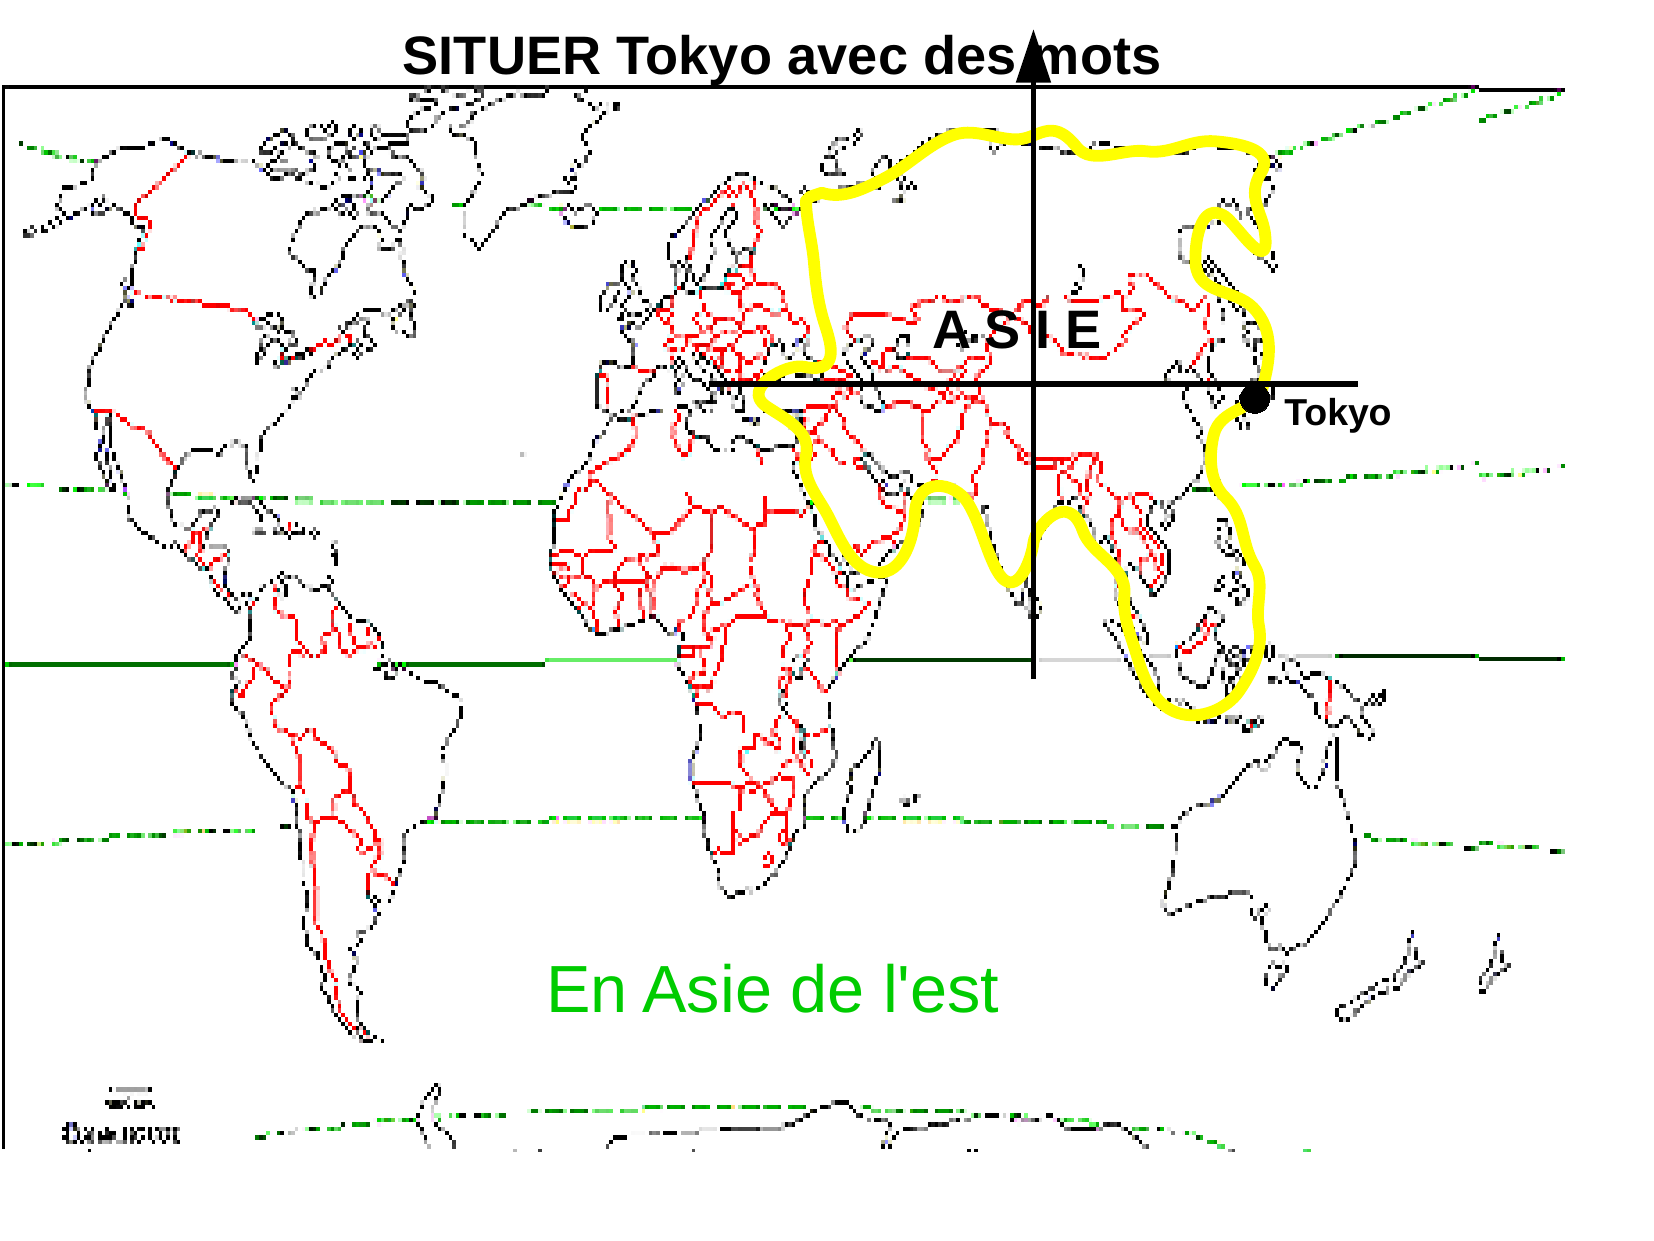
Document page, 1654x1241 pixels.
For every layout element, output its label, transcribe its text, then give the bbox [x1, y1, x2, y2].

text_box Tokyo [1269, 383, 1506, 442]
text_box SITUER Tokyo avec des mots [295, 18, 1270, 95]
text_box A S I E [1036, 292, 1155, 370]
picture [765, 387, 1031, 576]
picture [1036, 137, 1263, 381]
picture [778, 139, 1031, 381]
text_box A S I E [917, 292, 1031, 370]
picture [1036, 387, 1254, 709]
text_box En Asie de l'est [531, 944, 1300, 1035]
text_box [1240, 383, 1270, 414]
picture [2, 85, 1565, 1152]
